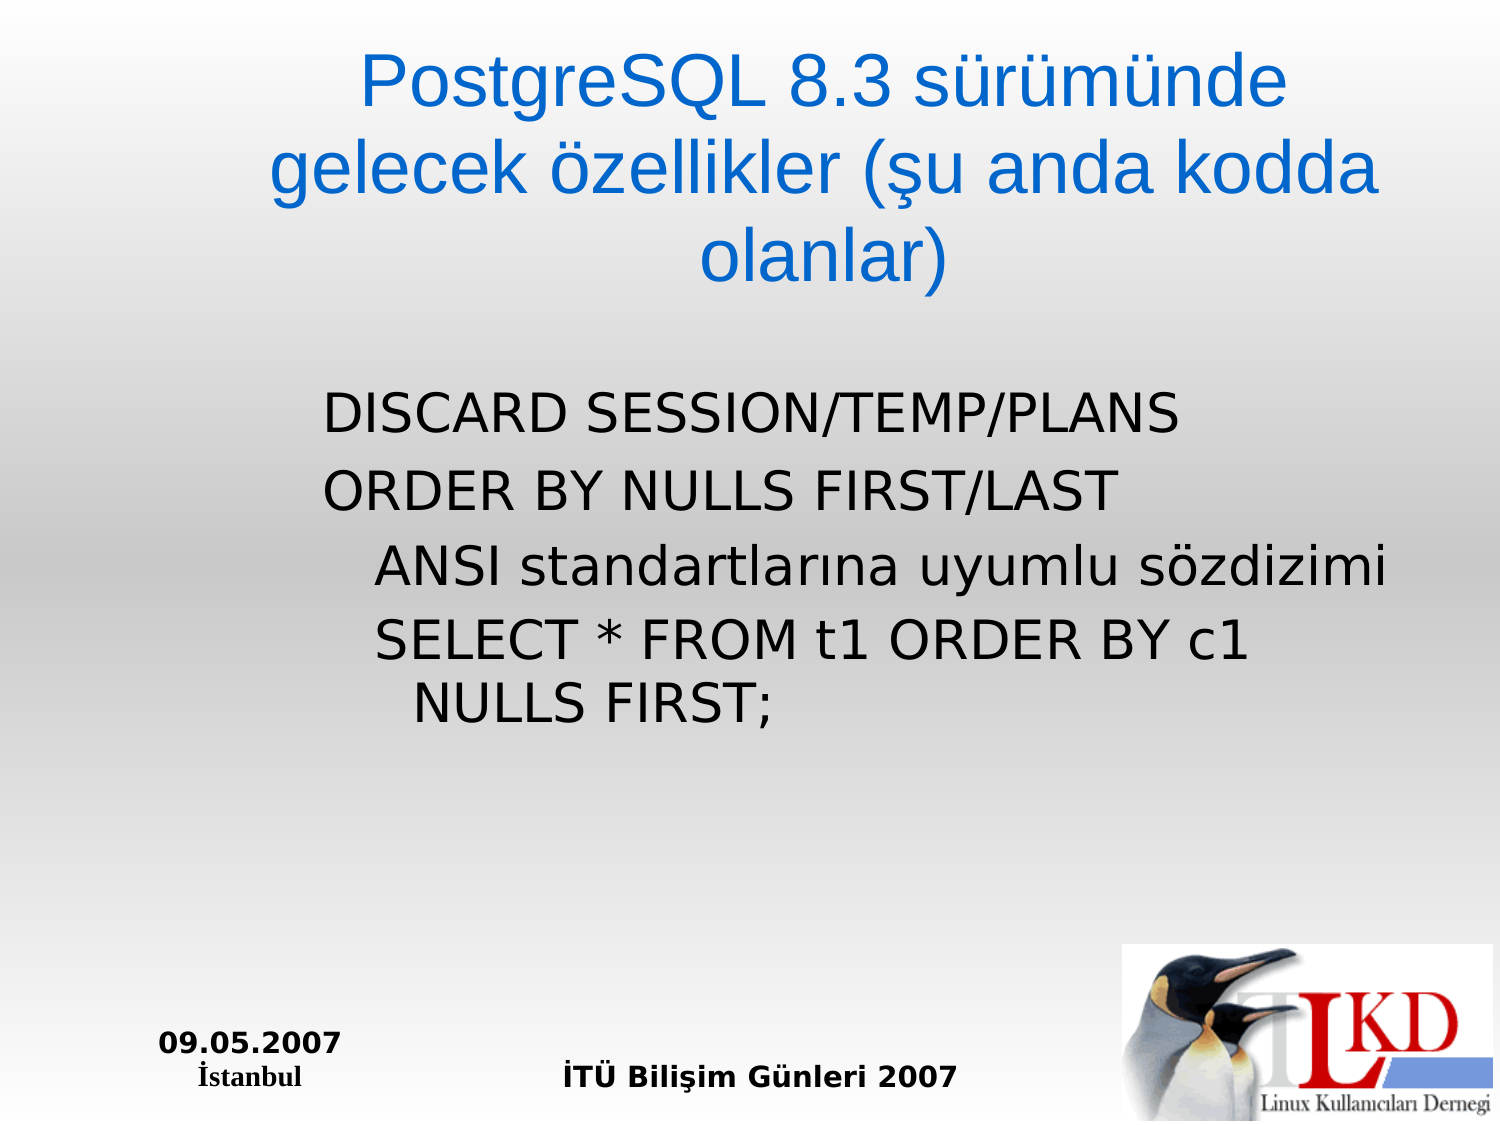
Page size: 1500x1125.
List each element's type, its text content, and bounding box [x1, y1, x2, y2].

picture [1122, 944, 1493, 1121]
title PostgreSQL 8.3 sürümünde gelecek özellikler (şu anda kodda olanlar) [224, 0, 1425, 338]
list DISCARD SESSION/TEMP/PLANS ORDER BY NULLS FIRST/LAST ANSI standartlarına uyumlu sözdizimi SELECT * FROM t1 ORDER BY c1 NULLS FIRST; [224, 382, 1425, 1058]
